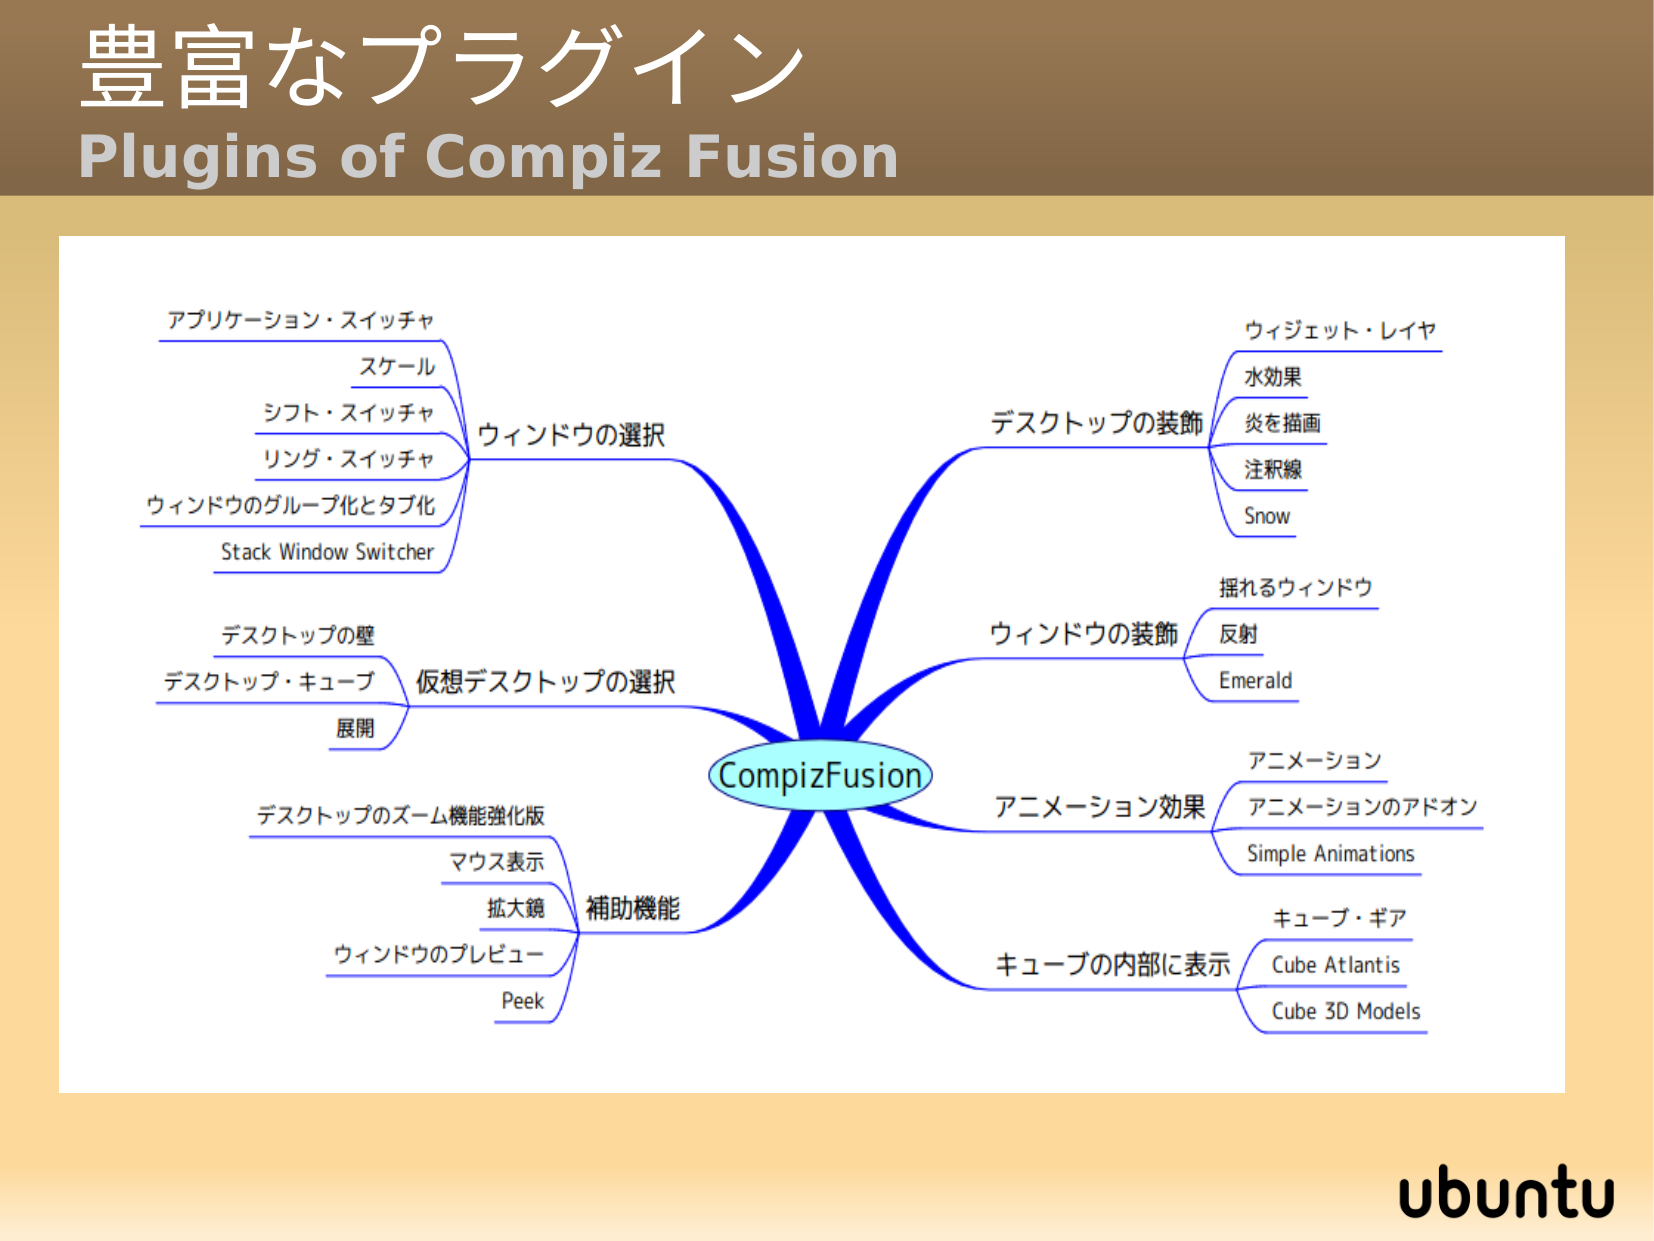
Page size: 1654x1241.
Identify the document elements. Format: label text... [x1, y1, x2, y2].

title 豊富なプラグイン Plugins of Compiz Fusion [76, 0, 1565, 208]
picture [0, 0, 1654, 1241]
